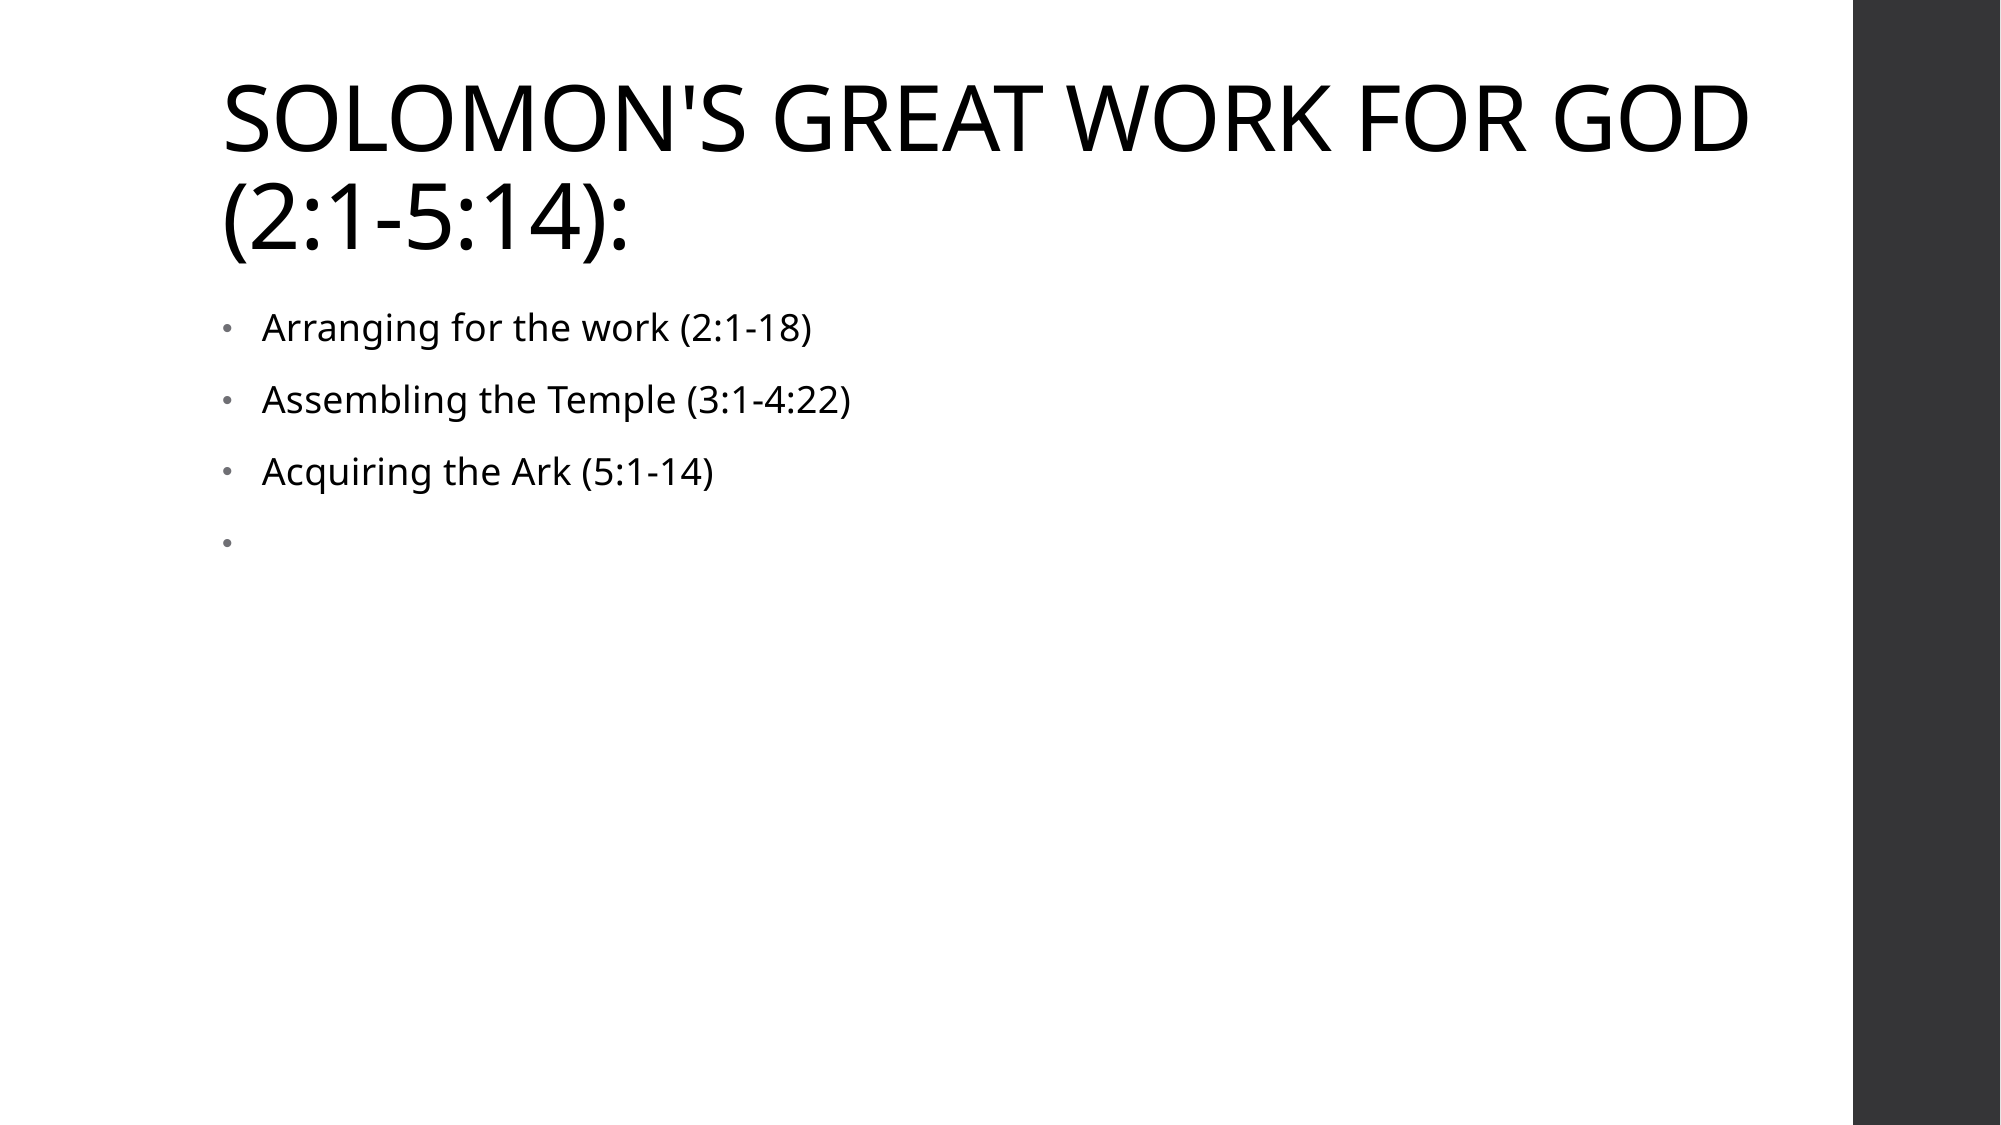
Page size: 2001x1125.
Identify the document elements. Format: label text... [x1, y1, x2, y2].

list Arranging for the work (2:1-18) Assembling the Temple (3:1-4:22) Acquiring the Ark (5:1-14) [206, 299, 1617, 1014]
title SOLOMON'S GREAT WORK FOR GOD (2:1-5:14): [206, 60, 1797, 278]
